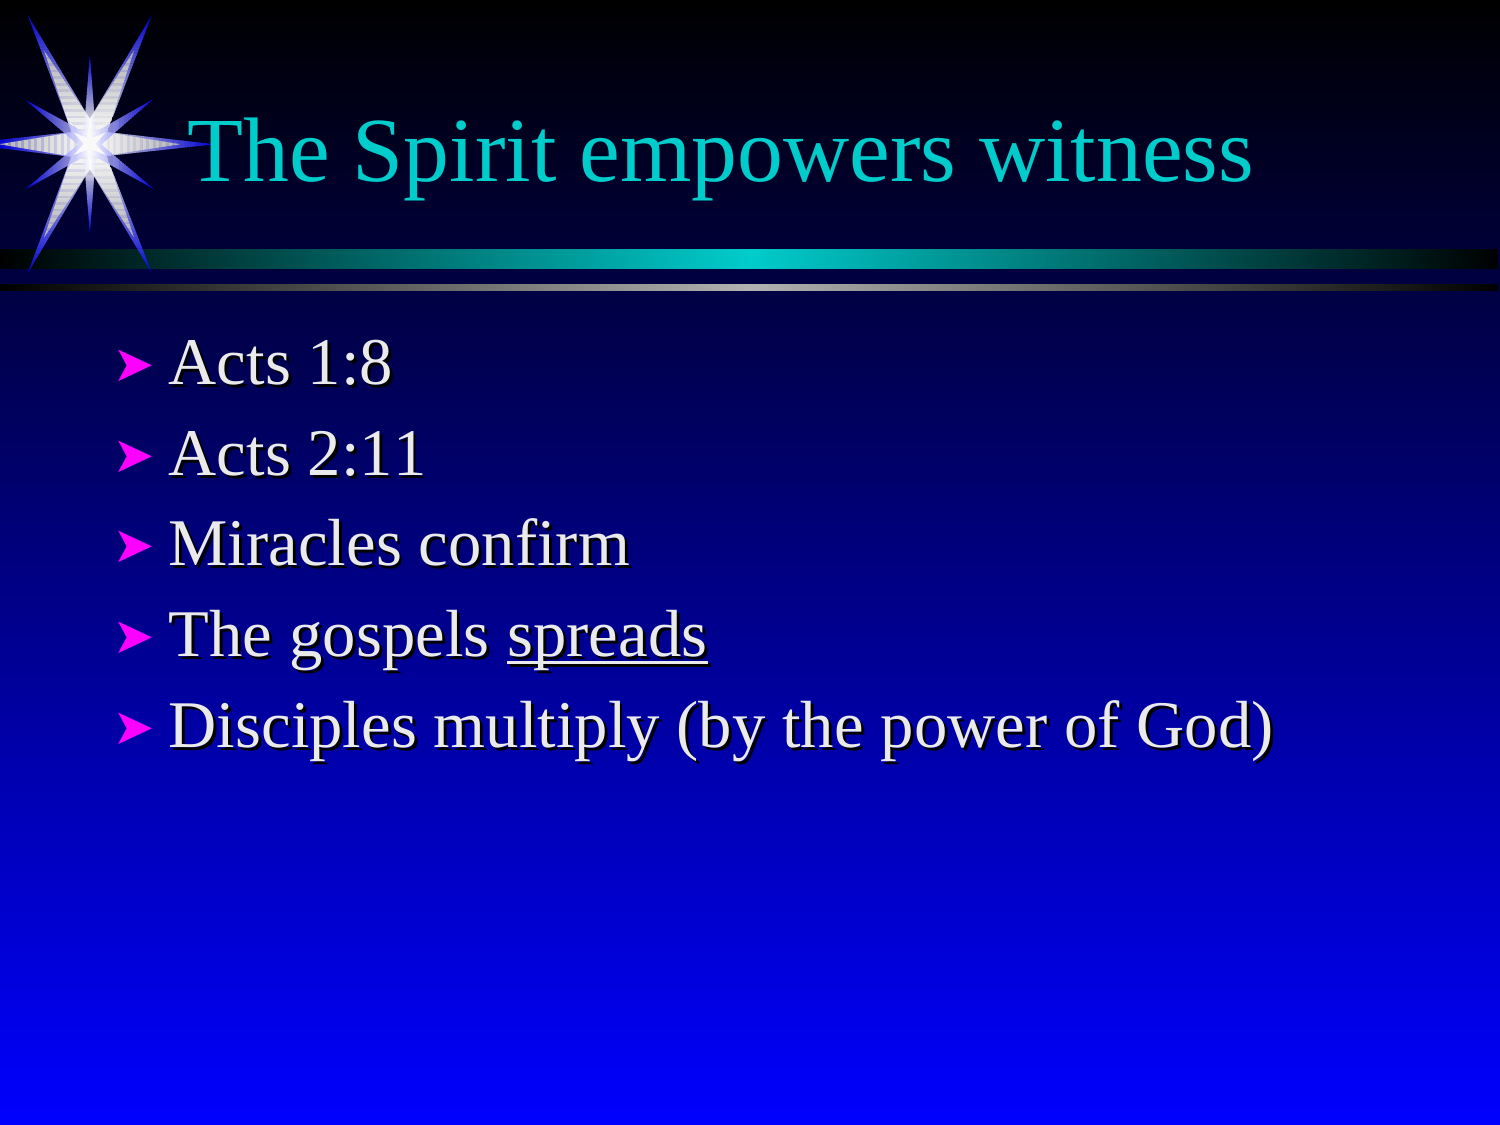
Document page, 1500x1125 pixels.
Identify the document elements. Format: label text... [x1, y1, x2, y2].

list Acts 1:8 Acts 2:11 Miracles confirm The gospels spreads Disciples multiply (by the power of God) [112, 324, 1388, 1001]
title The Spirit empowers witness [187, 56, 1463, 244]
